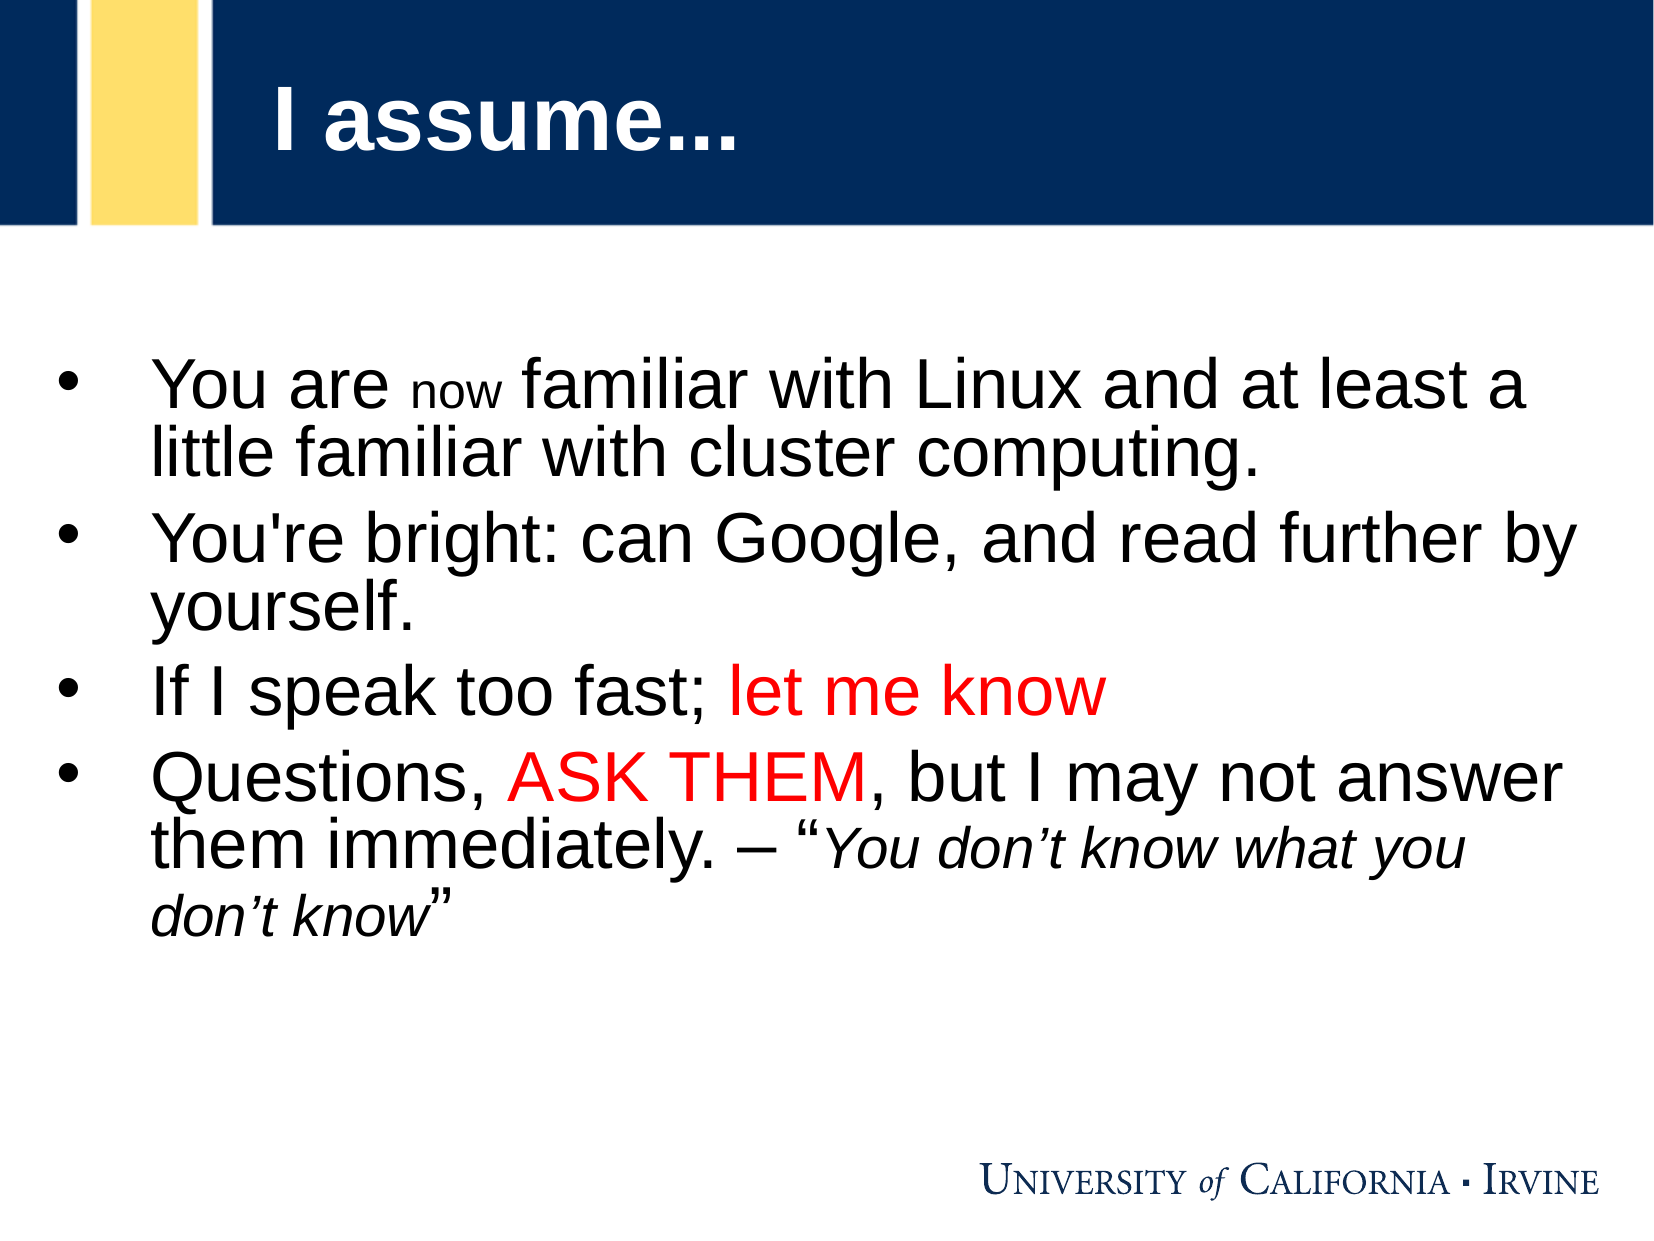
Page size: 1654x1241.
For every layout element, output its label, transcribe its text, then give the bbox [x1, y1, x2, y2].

picture [0, 0, 1654, 1241]
title I assume... [257, 0, 1654, 228]
subtitle You are now familiar with Linux and at least a little familiar with cluster computing. You're bright: can Google, and read further by yourself. If I speak too fast; let me know Questions, ASK THEM, but I may not answer them immediately. – “You don’t know what you don’t know” [41, 346, 1615, 1130]
